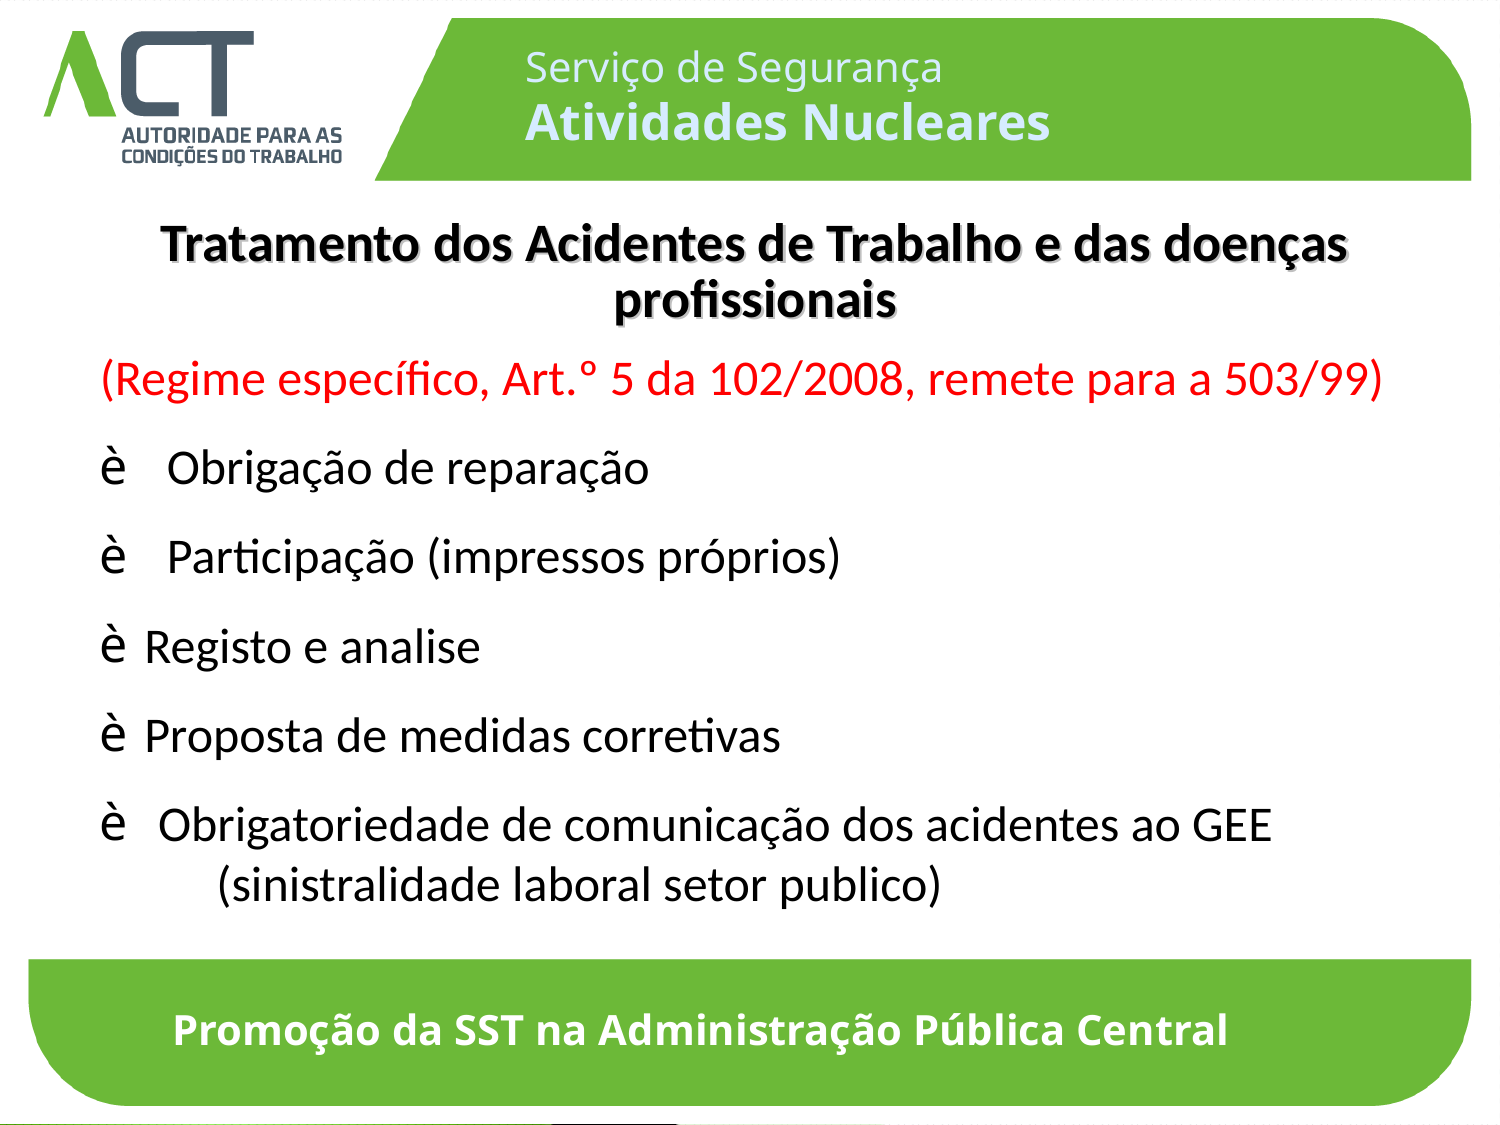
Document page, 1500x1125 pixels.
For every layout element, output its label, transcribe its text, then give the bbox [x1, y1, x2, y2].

title Tratamento dos Acidentes de Trabalho e das doenças profissionais [73, 208, 1437, 339]
text_box Serviço de Segurança Atividades Nucleares [510, 24, 1328, 167]
text_box (Regime específico, Art.º 5 da 102/2008, remete para a 503/99) Obrigação de reparação Participação (impressos próprios) Registo e analise Proposta de medidas corretivas Obrigatoriedade de comunicação dos acidentes ao GEE (sinistralidade laboral setor publico) [85, 339, 1426, 919]
text_box Promoção da SST na Administração Pública Central [172, 988, 1361, 1070]
